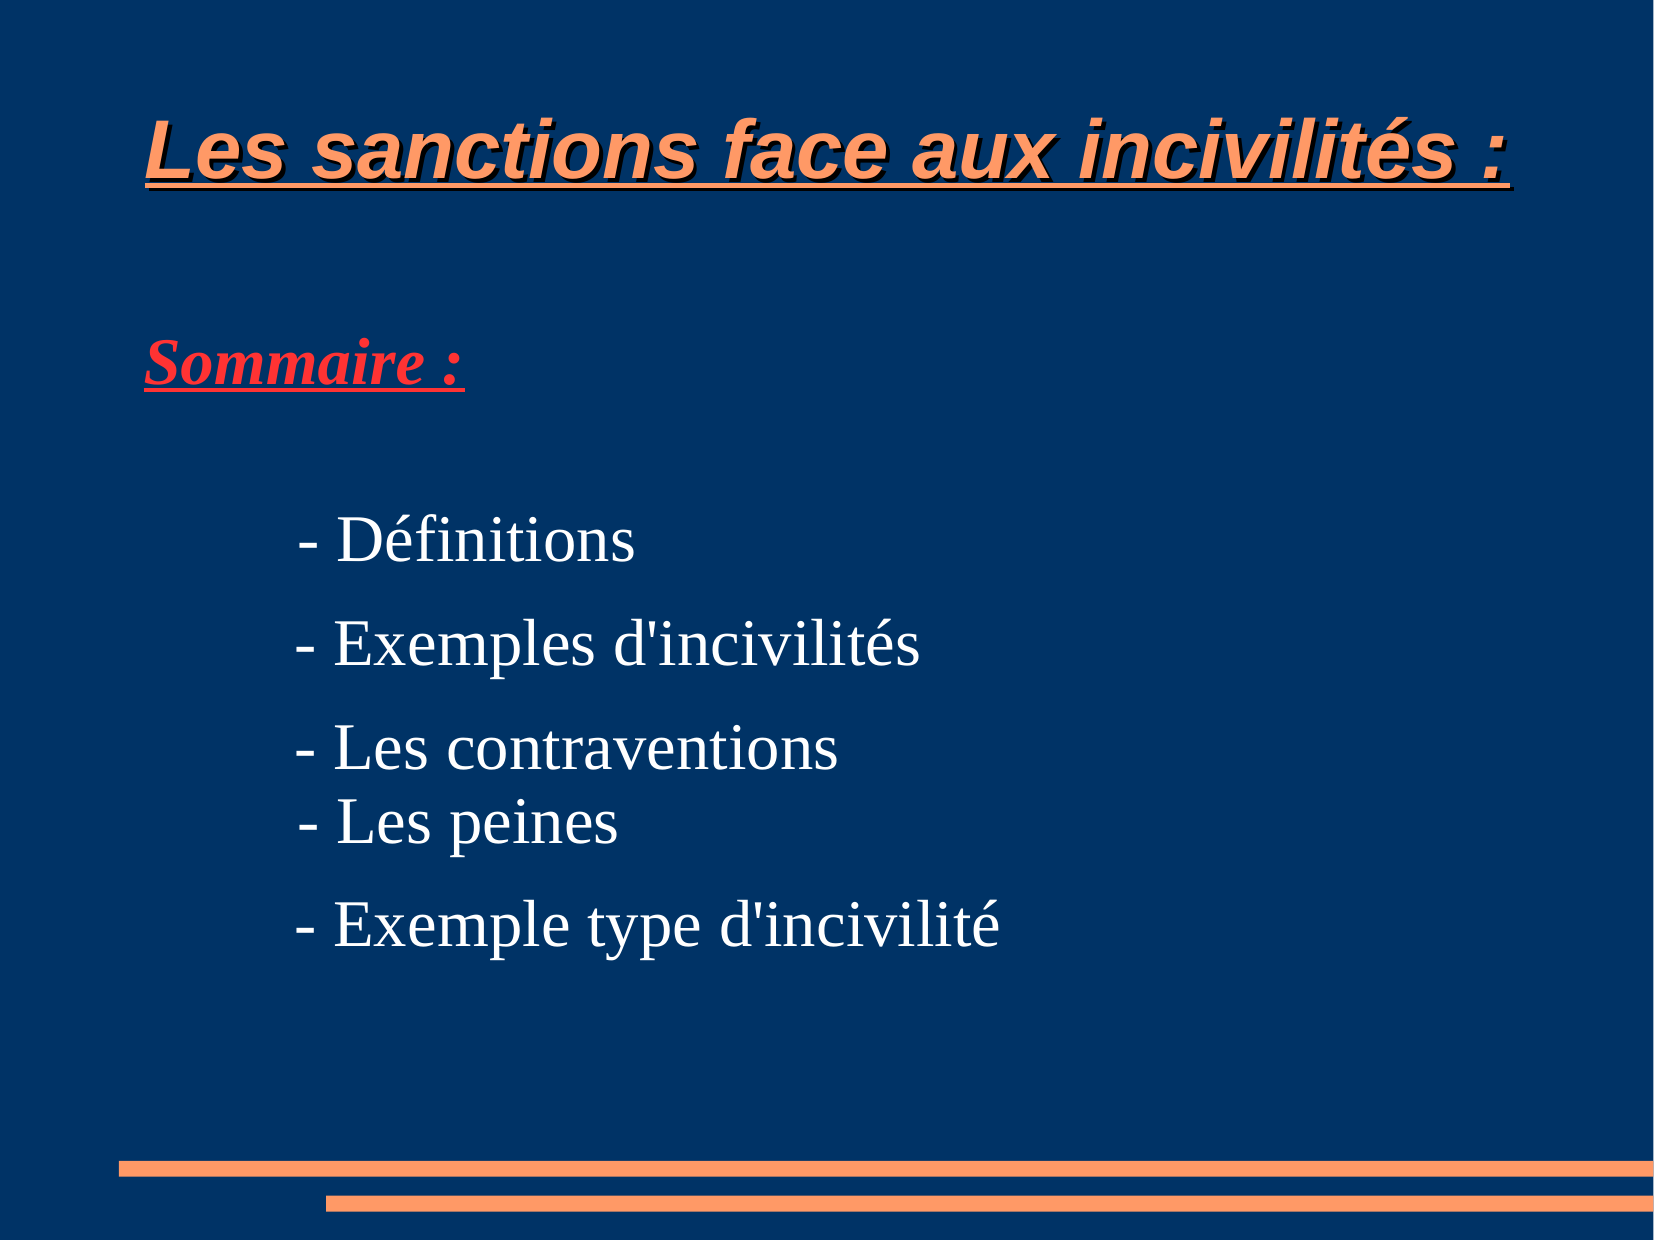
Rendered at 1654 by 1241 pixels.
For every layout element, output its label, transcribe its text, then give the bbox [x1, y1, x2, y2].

title Les sanctions face aux incivilités : [121, 46, 1534, 254]
list Sommaire : - Définitions - Exemples d'incivilités - Les contraventions - Les peines - Exemple type d'incivilité [125, 324, 1565, 1135]
